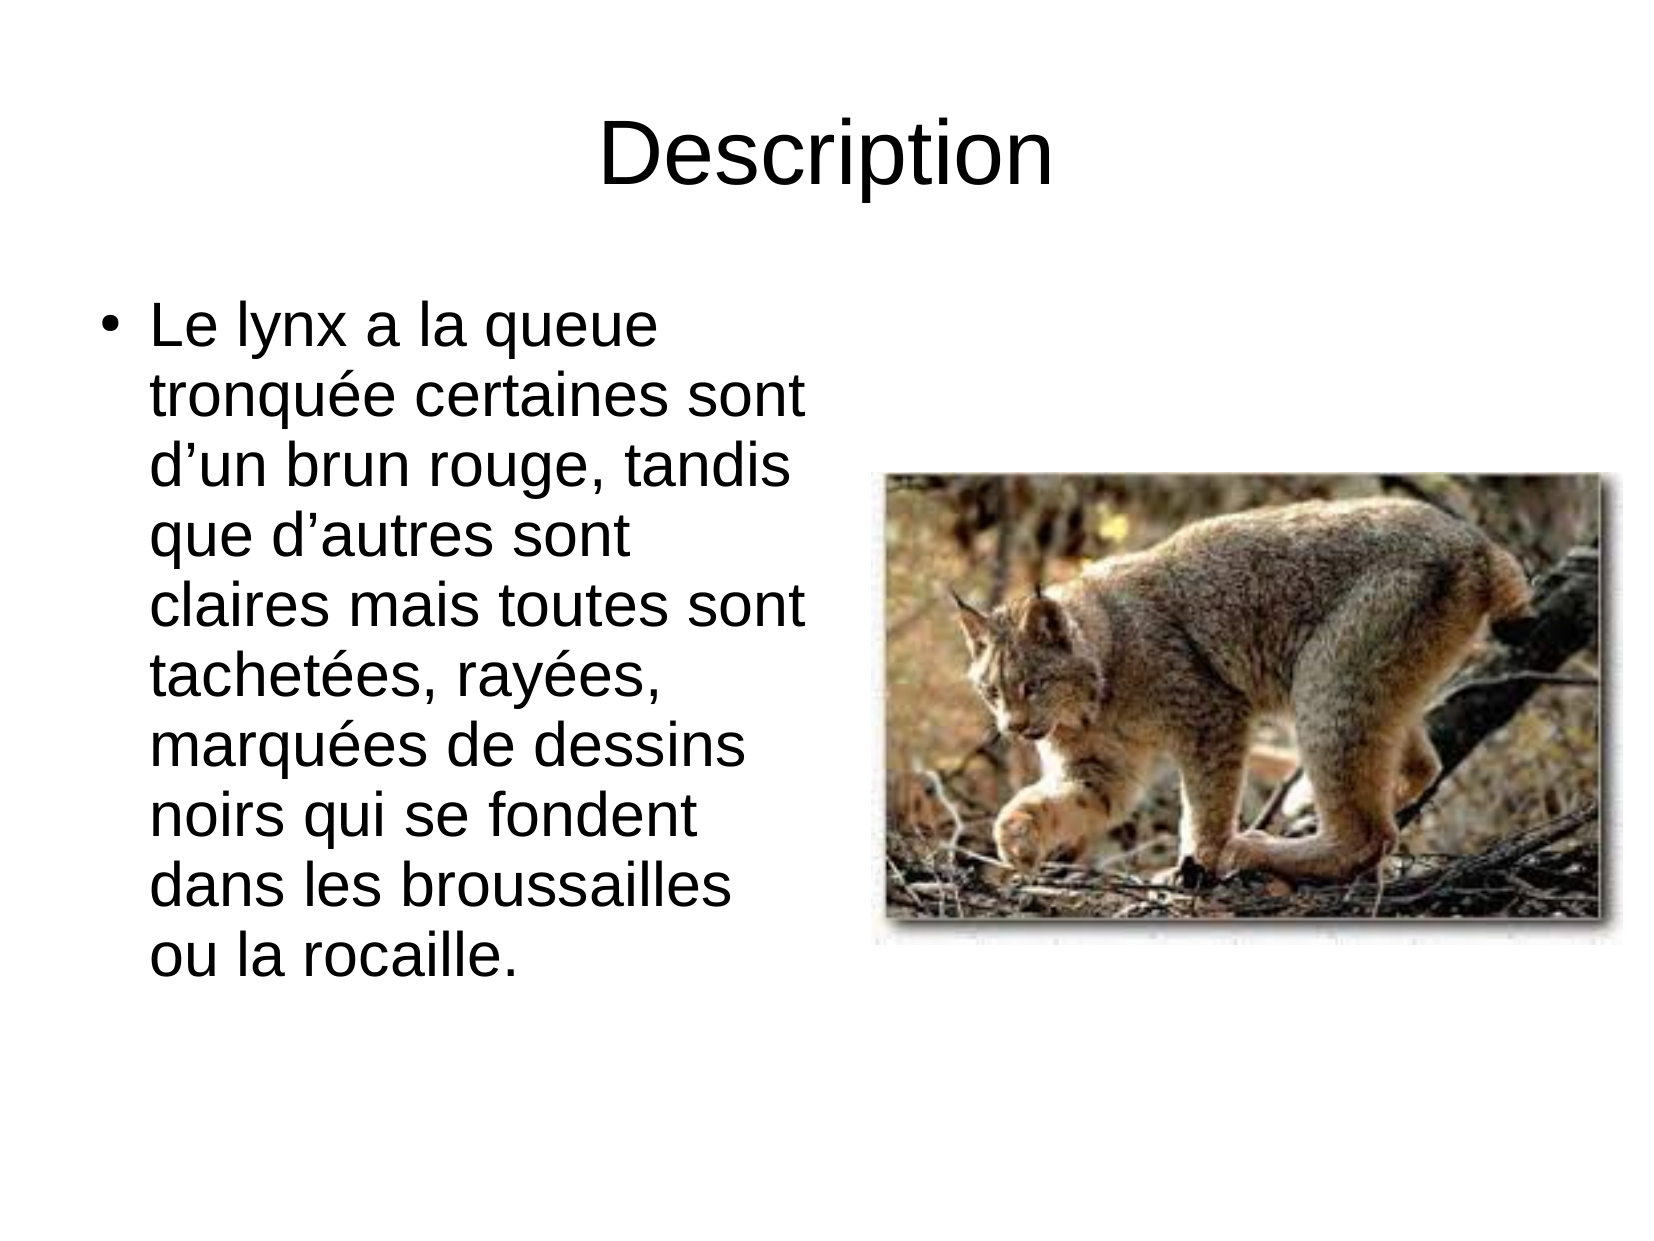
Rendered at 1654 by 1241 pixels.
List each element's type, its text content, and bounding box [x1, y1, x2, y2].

picture [871, 472, 1623, 945]
title Description [82, 49, 1571, 257]
list Le lynx a la queue tronquée certaines sont d’un brun rouge, tandis que d’autres sont claires mais toutes sont tachetées, rayées, marquées de dessins noirs qui se fondent dans les broussailles ou la rocaille. [82, 290, 809, 1010]
